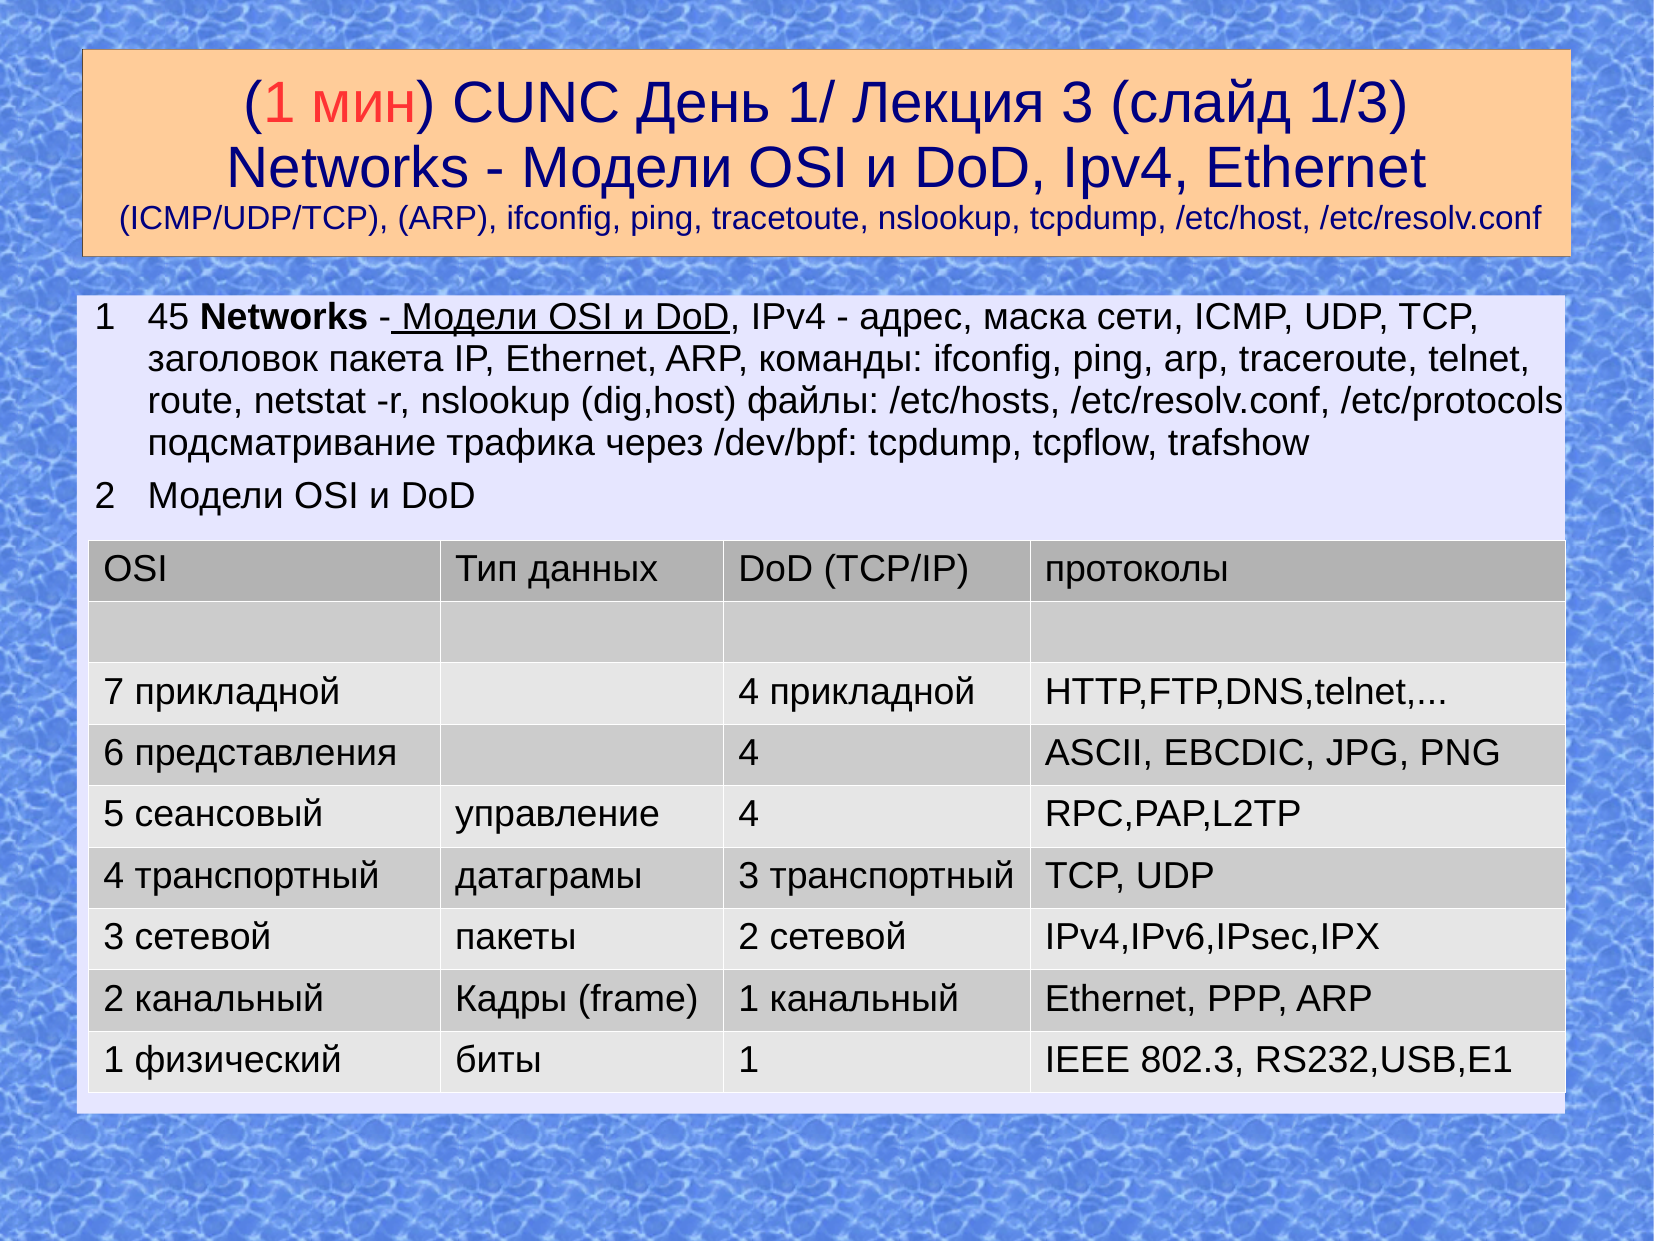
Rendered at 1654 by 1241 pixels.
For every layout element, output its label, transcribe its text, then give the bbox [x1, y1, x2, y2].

table_cell 3 сетевой [89, 909, 440, 969]
table_cell 7 прикладной [89, 663, 440, 724]
table_cell 2 канальный [89, 970, 440, 1031]
table_cell [1031, 602, 1565, 662]
list 45 Networks - Модели OSI и DoD, IPv4 - адрес, маска сети, ICMP, UDP, TCP, заголовок пакета IP, Ethernet, ARP, команды: ifconfig, ping, arp, traceroute, telnet, route, netstat -r, nslookup (dig,host) файлы: /etc/hosts, /etc/resolv.conf, /etc/protocols подсматривание трафика через /dev/bpf: tcpdump, tcpflow, trafshow Модели OSI и DoD [76, 295, 1565, 1114]
table_cell 3 транспортный [724, 848, 1030, 908]
title (1 мин) CUNC День 1/ Лекция 3 (слайд 1/3) Networks - Модели OSI и DoD, Ipv4, Ethernet (ICMP/UDP/TCP), (ARP), ifconfig, ping, tracetoute, nslookup, tcpdump, /etc/host, /etc/resolv.conf [82, 49, 1571, 257]
table_cell датаграмы [441, 848, 723, 908]
table_cell 2 сетевой [724, 909, 1030, 969]
table_cell [441, 602, 723, 662]
table_cell 4 транспортный [89, 848, 440, 908]
table_cell [89, 602, 440, 662]
table_cell биты [441, 1032, 723, 1092]
table_header Тип данных [441, 541, 723, 601]
table_header DoD (TCP/IP) [724, 541, 1030, 601]
table_cell пакеты [441, 909, 723, 969]
table_cell [724, 602, 1030, 662]
table_cell Ethernet, PPP, ARP [1031, 970, 1565, 1031]
table_cell IPv4,IPv6,IPsec,IPX [1031, 909, 1565, 969]
table_cell TCP, UDP [1031, 848, 1565, 908]
table_cell 4 прикладной [724, 663, 1030, 724]
table_cell ASCII, EBCDIC, JPG, PNG [1031, 725, 1565, 785]
table_cell 4 [724, 786, 1030, 847]
table_cell 1 физический [89, 1032, 440, 1092]
table_header протоколы [1031, 541, 1565, 601]
table_cell 6 представления [89, 725, 440, 785]
table_cell 5 сеансовый [89, 786, 440, 847]
table_cell 1 [724, 1032, 1030, 1092]
table_cell IEEE 802.3, RS232,USB,E1 [1031, 1032, 1565, 1092]
table_cell управление [441, 786, 723, 847]
table_cell [441, 663, 723, 724]
table_cell Кадры (frame) [441, 970, 723, 1031]
picture [0, 0, 1654, 1241]
table_header OSI [89, 541, 440, 601]
table_cell 1 канальный [724, 970, 1030, 1031]
table_cell [441, 725, 723, 785]
table_cell 4 [724, 725, 1030, 785]
table_cell HTTP,FTP,DNS,telnet,... [1031, 663, 1565, 724]
table_cell RPC,PAP,L2TP [1031, 786, 1565, 847]
